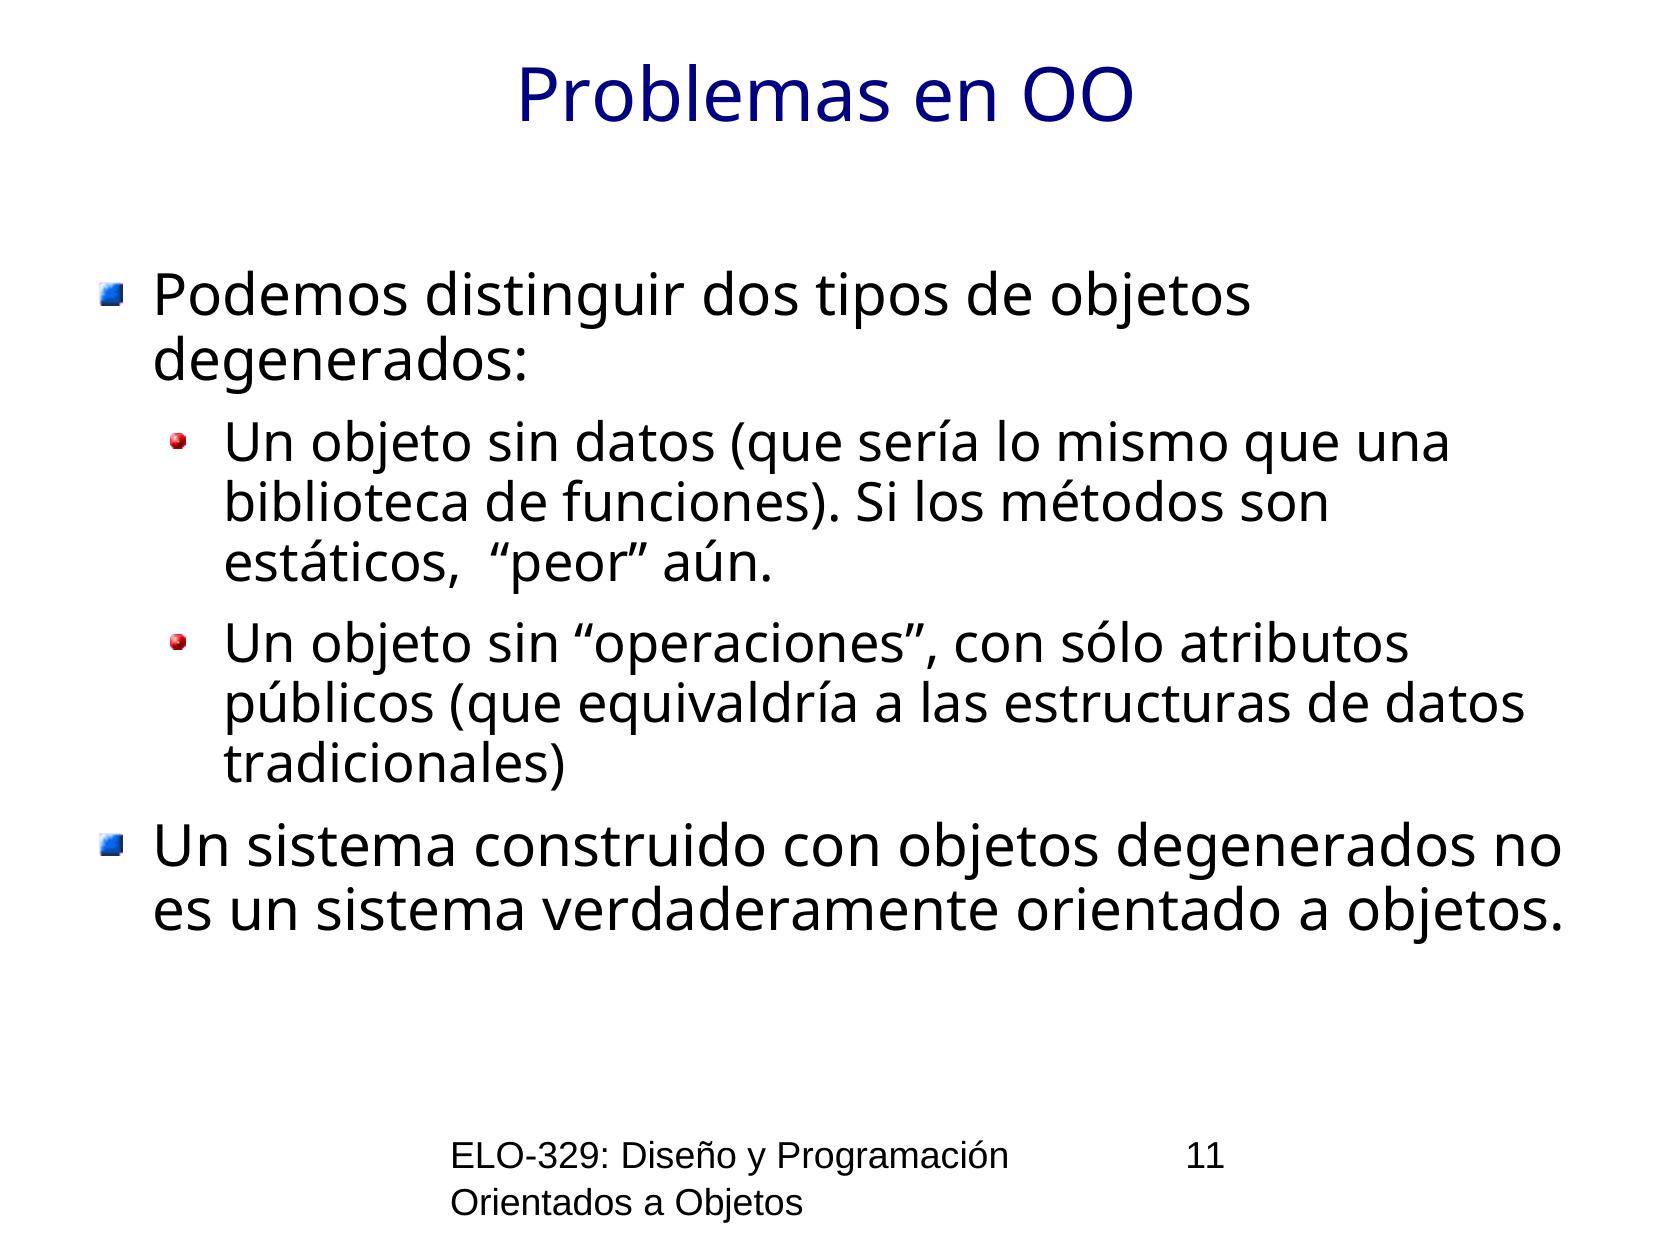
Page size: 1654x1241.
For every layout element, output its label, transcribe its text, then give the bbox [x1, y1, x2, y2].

list Podemos distinguir dos tipos de objetos degenerados: Un objeto sin datos (que sería lo mismo que una biblioteca de funciones). Si los métodos son estáticos, “peor” aún. Un objeto sin “operaciones”, con sólo atributos públicos (que equivaldría a las estructuras de datos tradicionales)‏ Un sistema construido con objetos degenerados no es un sistema verdaderamente orientado a objetos. [82, 168, 1571, 1102]
title Problemas en OO [82, 50, 1571, 137]
